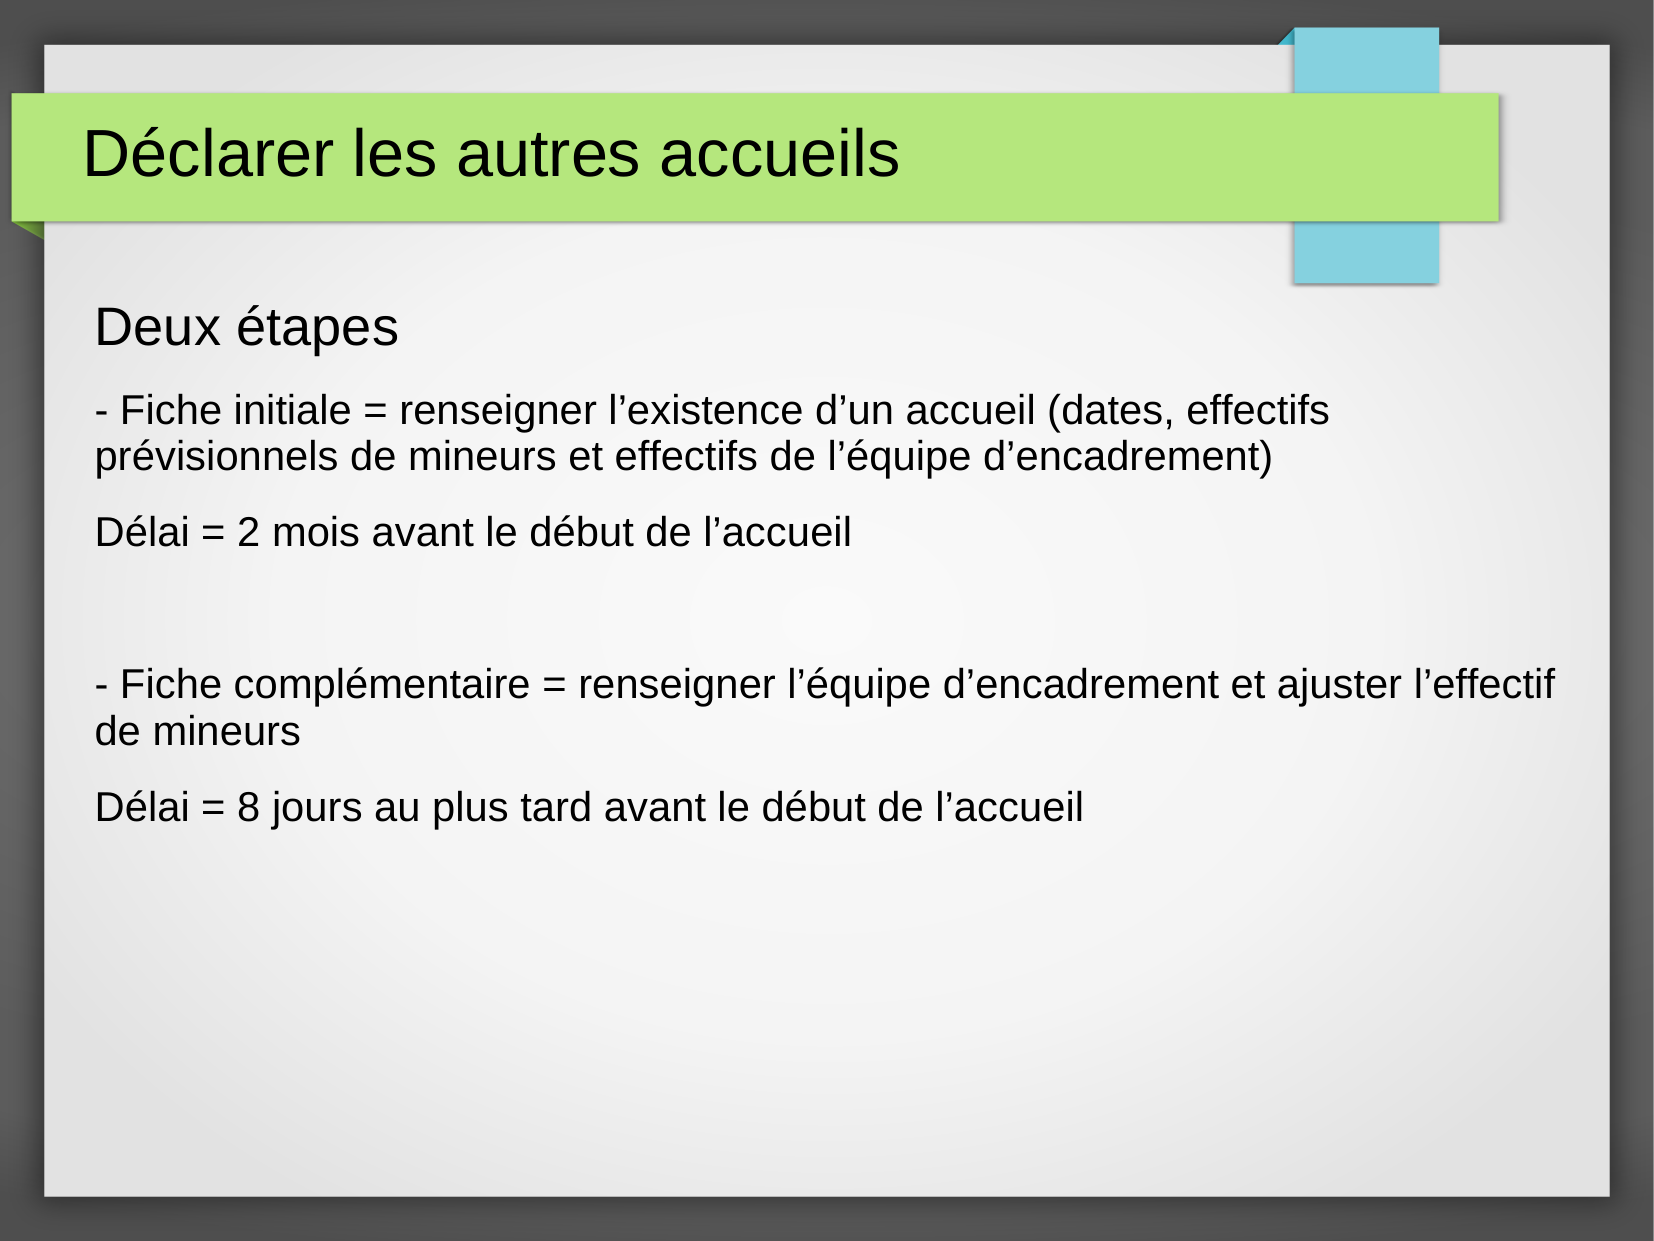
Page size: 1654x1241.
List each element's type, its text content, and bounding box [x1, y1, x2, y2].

picture [0, 0, 1654, 1241]
title Déclarer les autres accueils [82, 94, 1264, 213]
list Deux étapes - Fiche initiale = renseigner l’existence d’un accueil (dates, effectifs prévisionnels de mineurs et effectifs de l’équipe d’encadrement) Délai = 2 mois avant le début de l’accueil - Fiche complémentaire = renseigner l’équipe d’encadrement et ajuster l’effectif de mineurs Délai = 8 jours au plus tard avant le début de l’accueil [94, 296, 1583, 1016]
